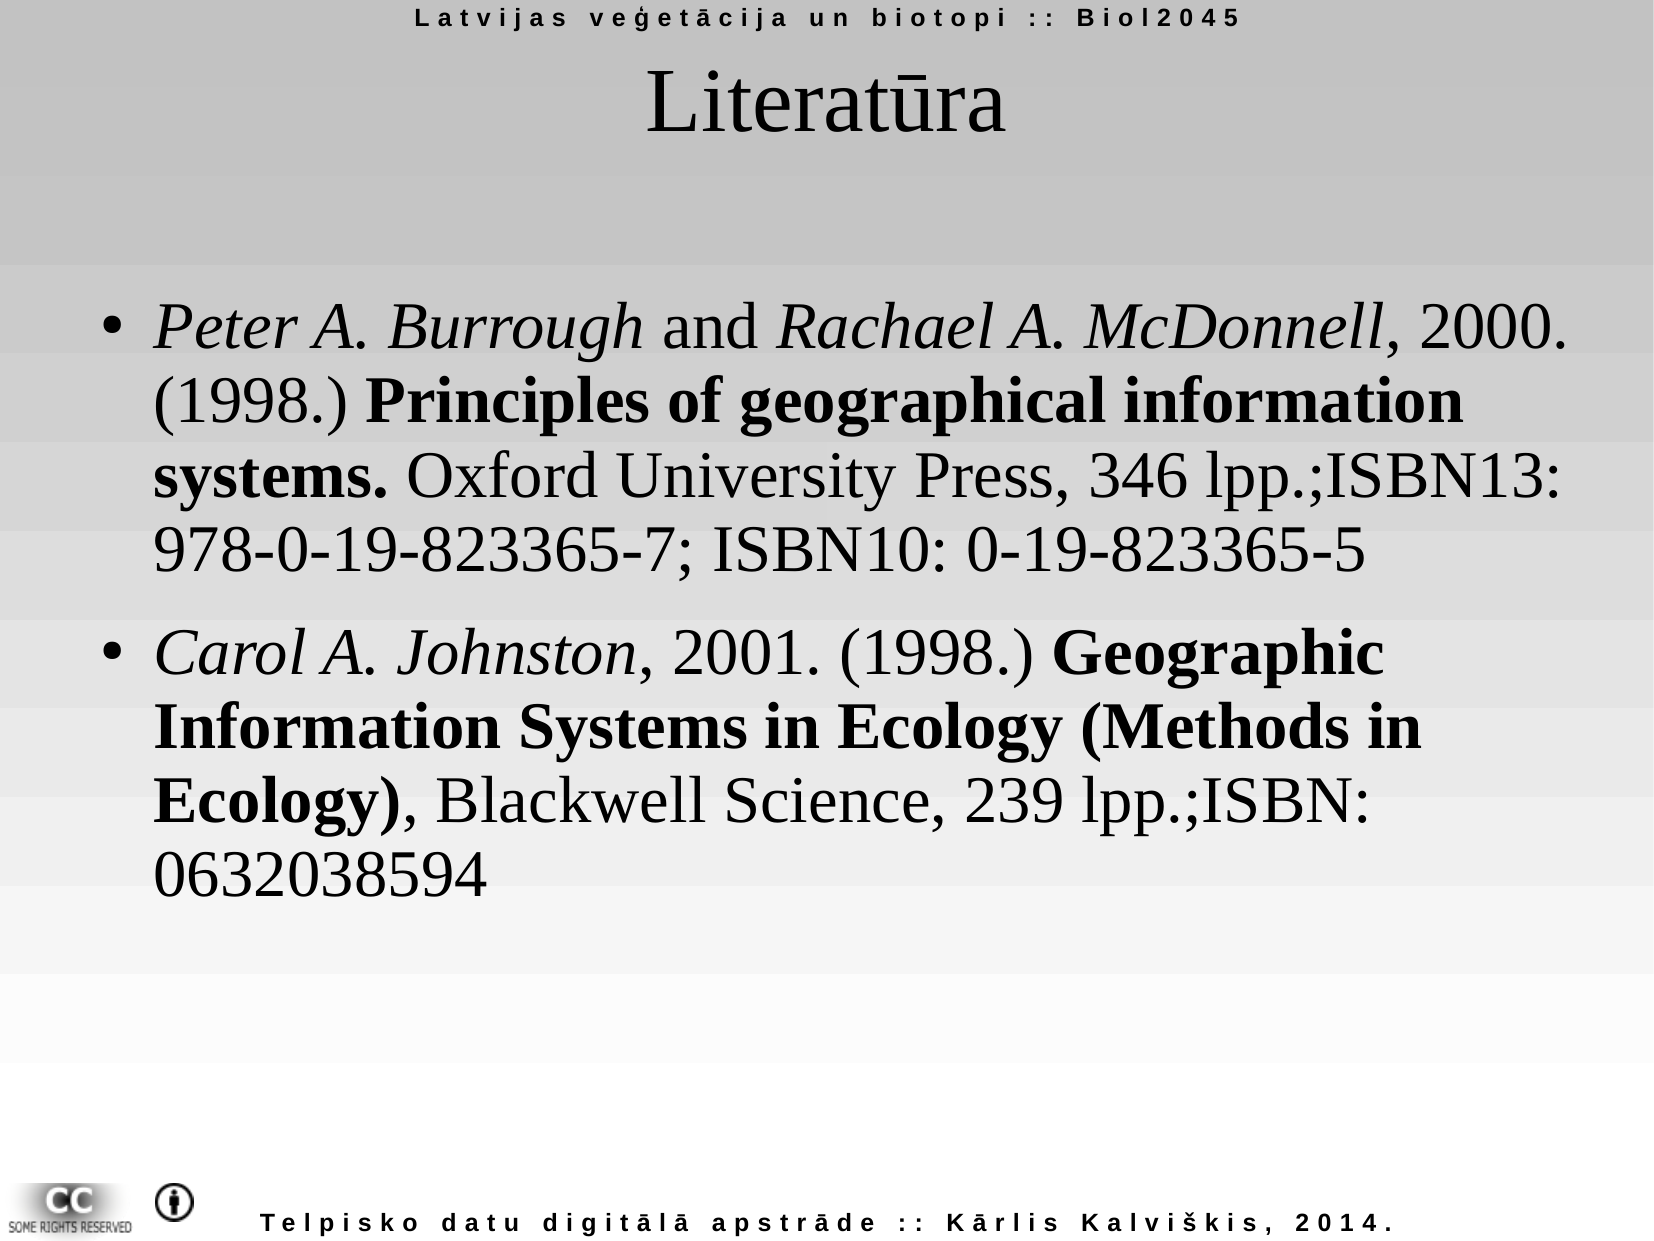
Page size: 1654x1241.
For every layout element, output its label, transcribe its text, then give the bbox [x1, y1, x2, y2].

picture [0, 0, 1654, 1241]
title Literatūra [29, 49, 1625, 296]
list Peter A. Burrough and Rachael A. McDonnell, 2000. (1998.) Principles of geographical information systems. Oxford University Press, 346 lpp.;ISBN13: 978-0-19-823365-7; ISBN10: 0-19-823365-5 Carol A. Johnston, 2001. (1998.) Geographic Information Systems in Ecology (Methods in Ecology), Blackwell Science, 239 lpp.;ISBN: 0632038594 [82, 289, 1571, 1113]
